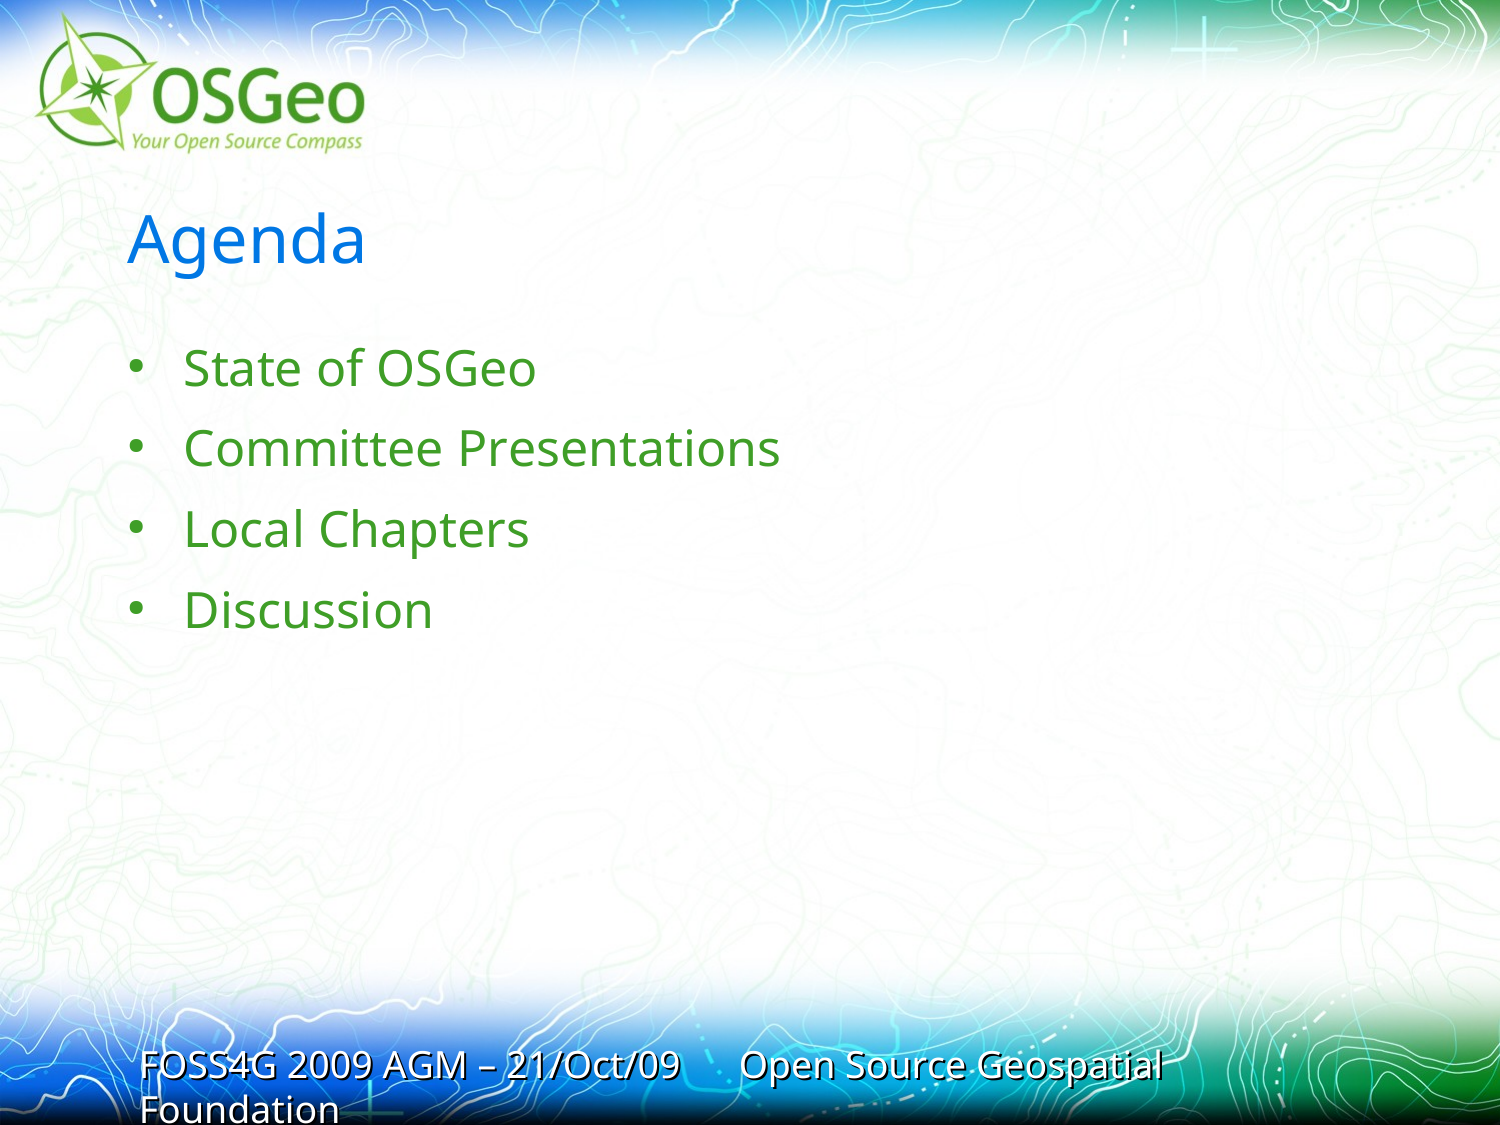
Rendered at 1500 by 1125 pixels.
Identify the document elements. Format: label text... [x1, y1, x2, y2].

list State of OSGeo Committee Presentations Local Chapters Discussion [112, 324, 1388, 1068]
picture [165, 1107, 175, 1121]
picture [257, 1115, 265, 1121]
picture [0, 0, 1500, 1125]
picture [325, 1107, 336, 1125]
picture [234, 1107, 244, 1121]
picture [212, 1107, 223, 1125]
title Agenda [112, 187, 1388, 288]
picture [301, 1107, 311, 1121]
